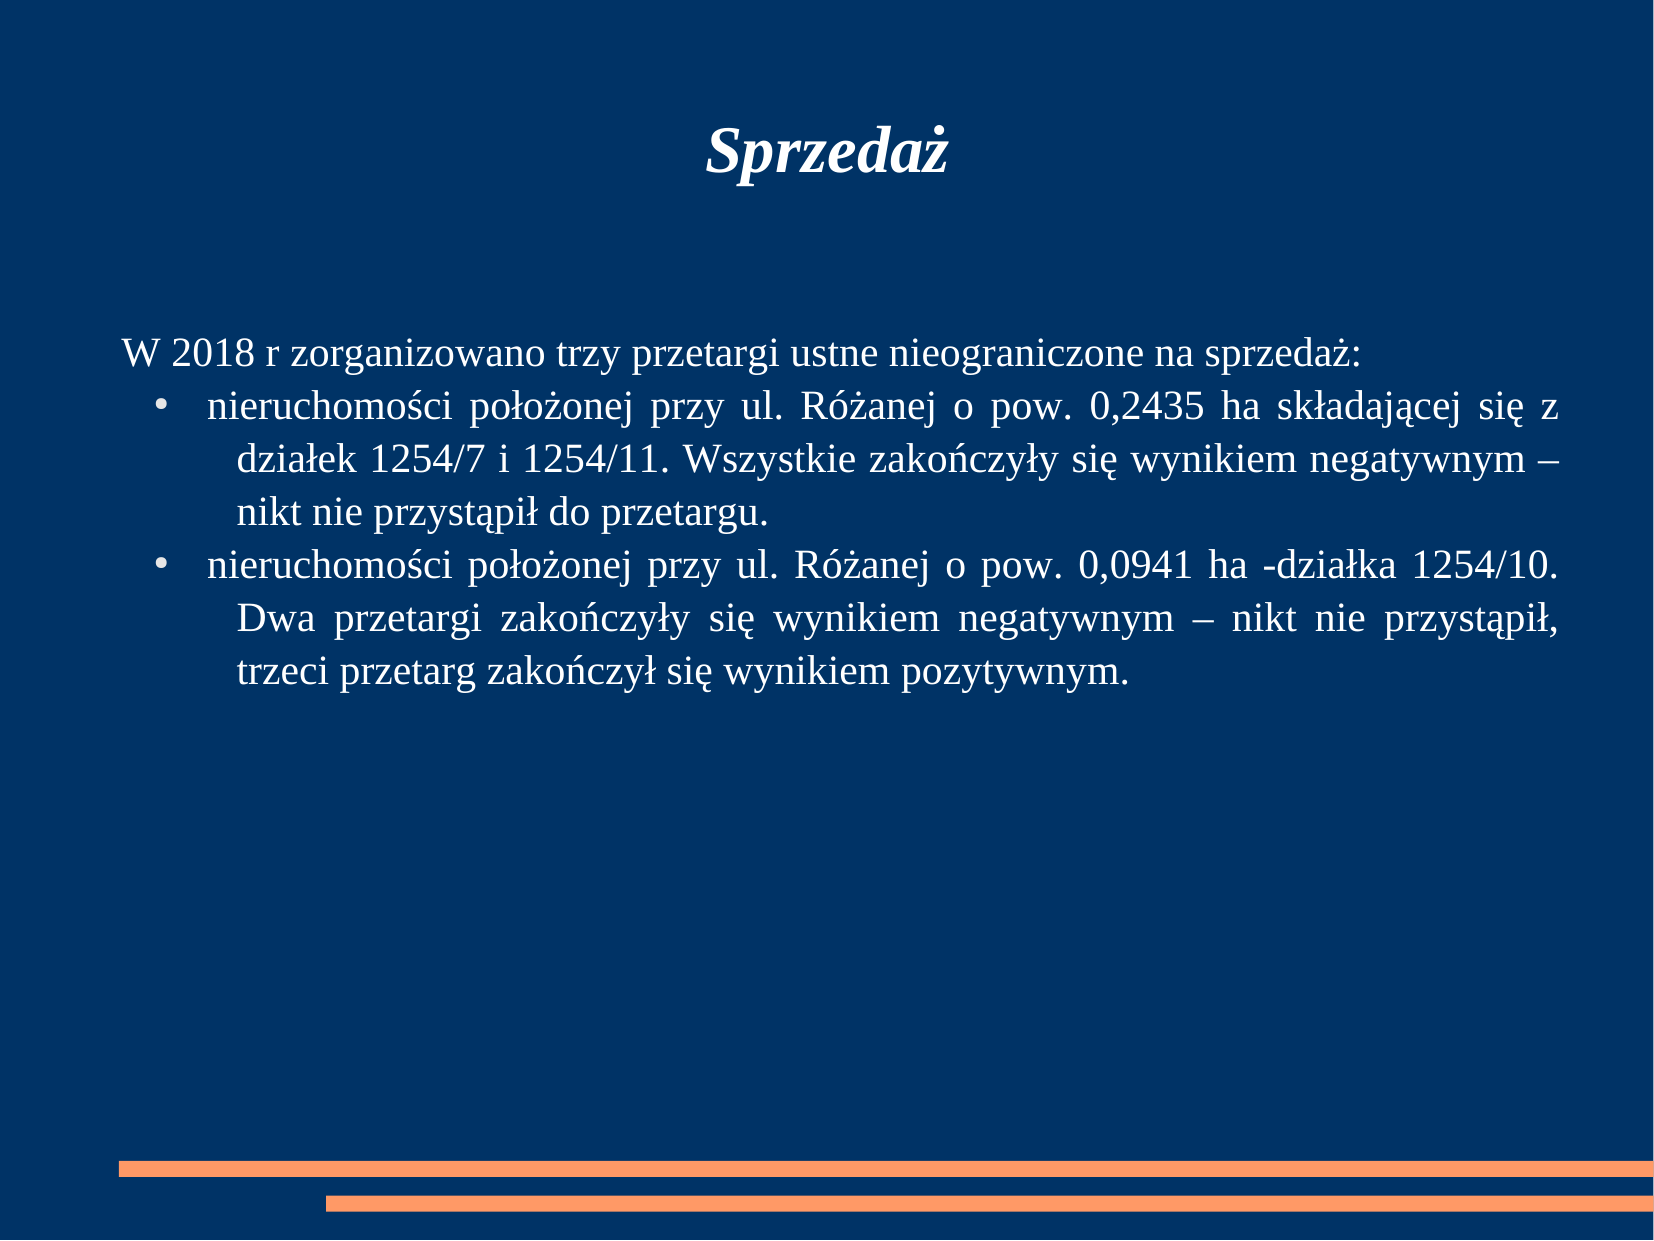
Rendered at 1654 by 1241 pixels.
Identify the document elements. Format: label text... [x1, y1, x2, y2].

list W 2018 r zorganizowano trzy przetargi ustne nieograniczone na sprzedaż: nieruchomości położonej przy ul. Różanej o pow. 0,2435 ha składającej się z działek 1254/7 i 1254/11. Wszystkie zakończyły się wynikiem negatywnym – nikt nie przystąpił do przetargu. nieruchomości położonej przy ul. Różanej o pow. 0,0941 ha -działka 1254/10. Dwa przetargi zakończyły się wynikiem negatywnym – nikt nie przystąpił, trzeci przetarg zakończył się wynikiem pozytywnym. [121, 322, 1561, 1118]
title Sprzedaż [121, 46, 1534, 254]
